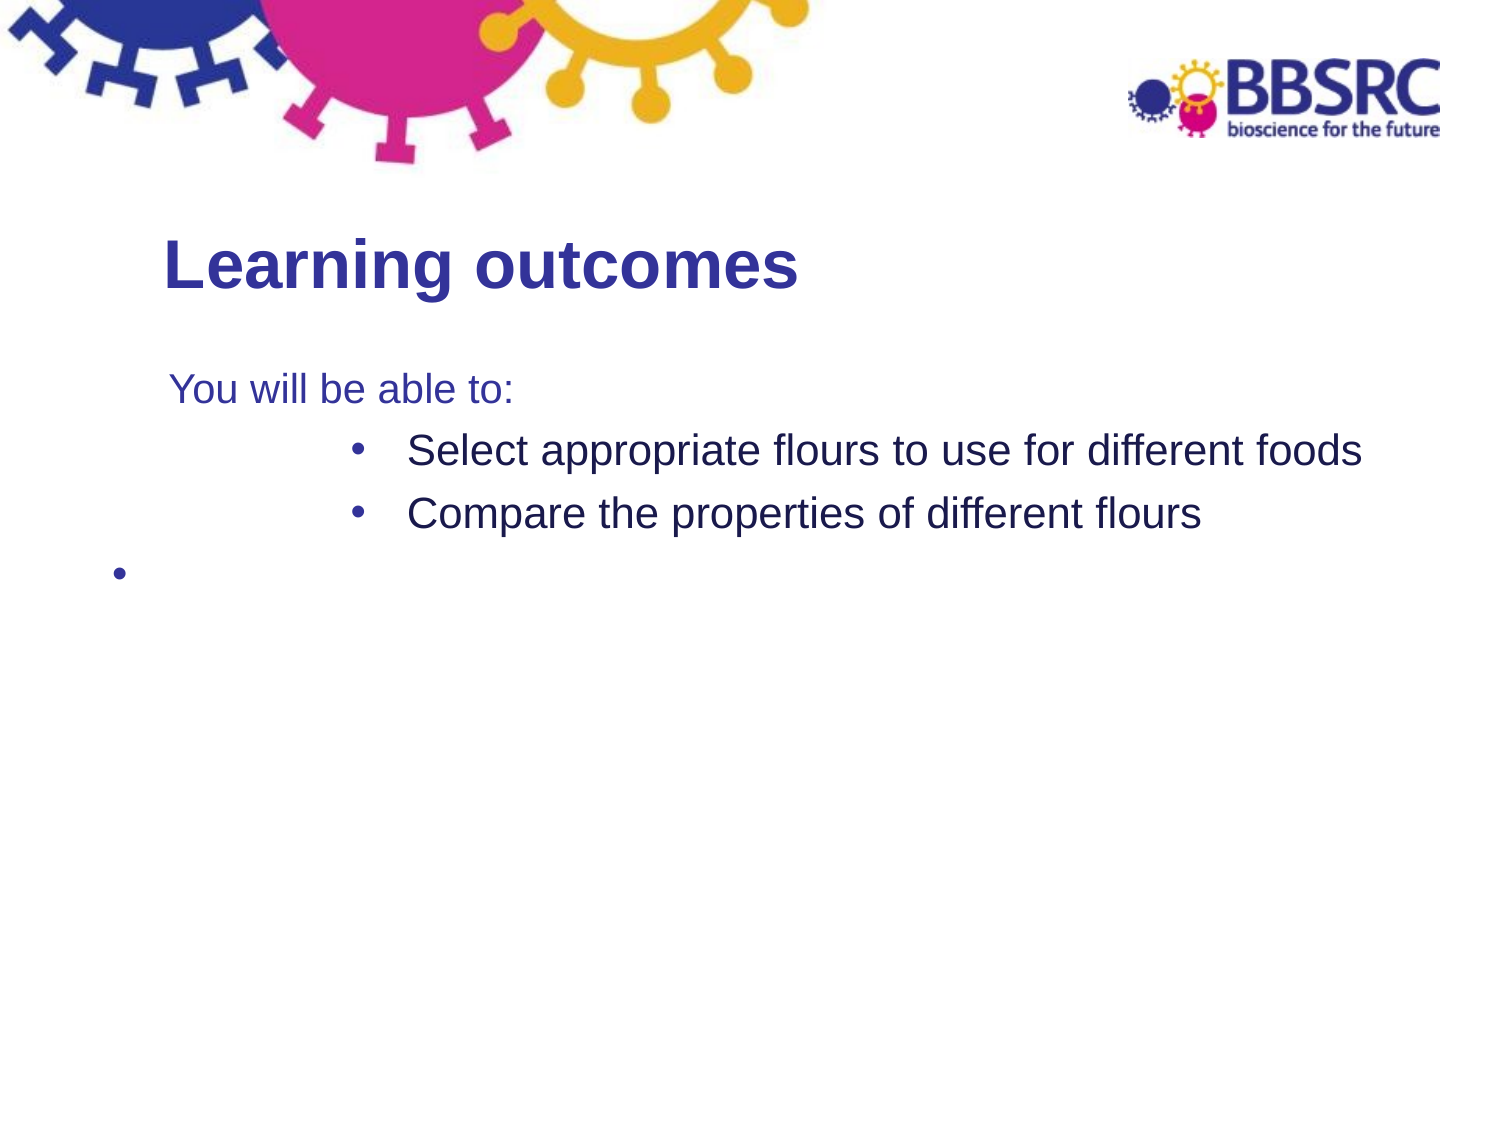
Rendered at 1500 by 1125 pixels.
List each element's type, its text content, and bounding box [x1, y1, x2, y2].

list You will be able to: Select appropriate flours to use for different foods Compare the properties of different flours [112, 361, 1412, 1047]
list Learning outcomes [112, 219, 1377, 303]
